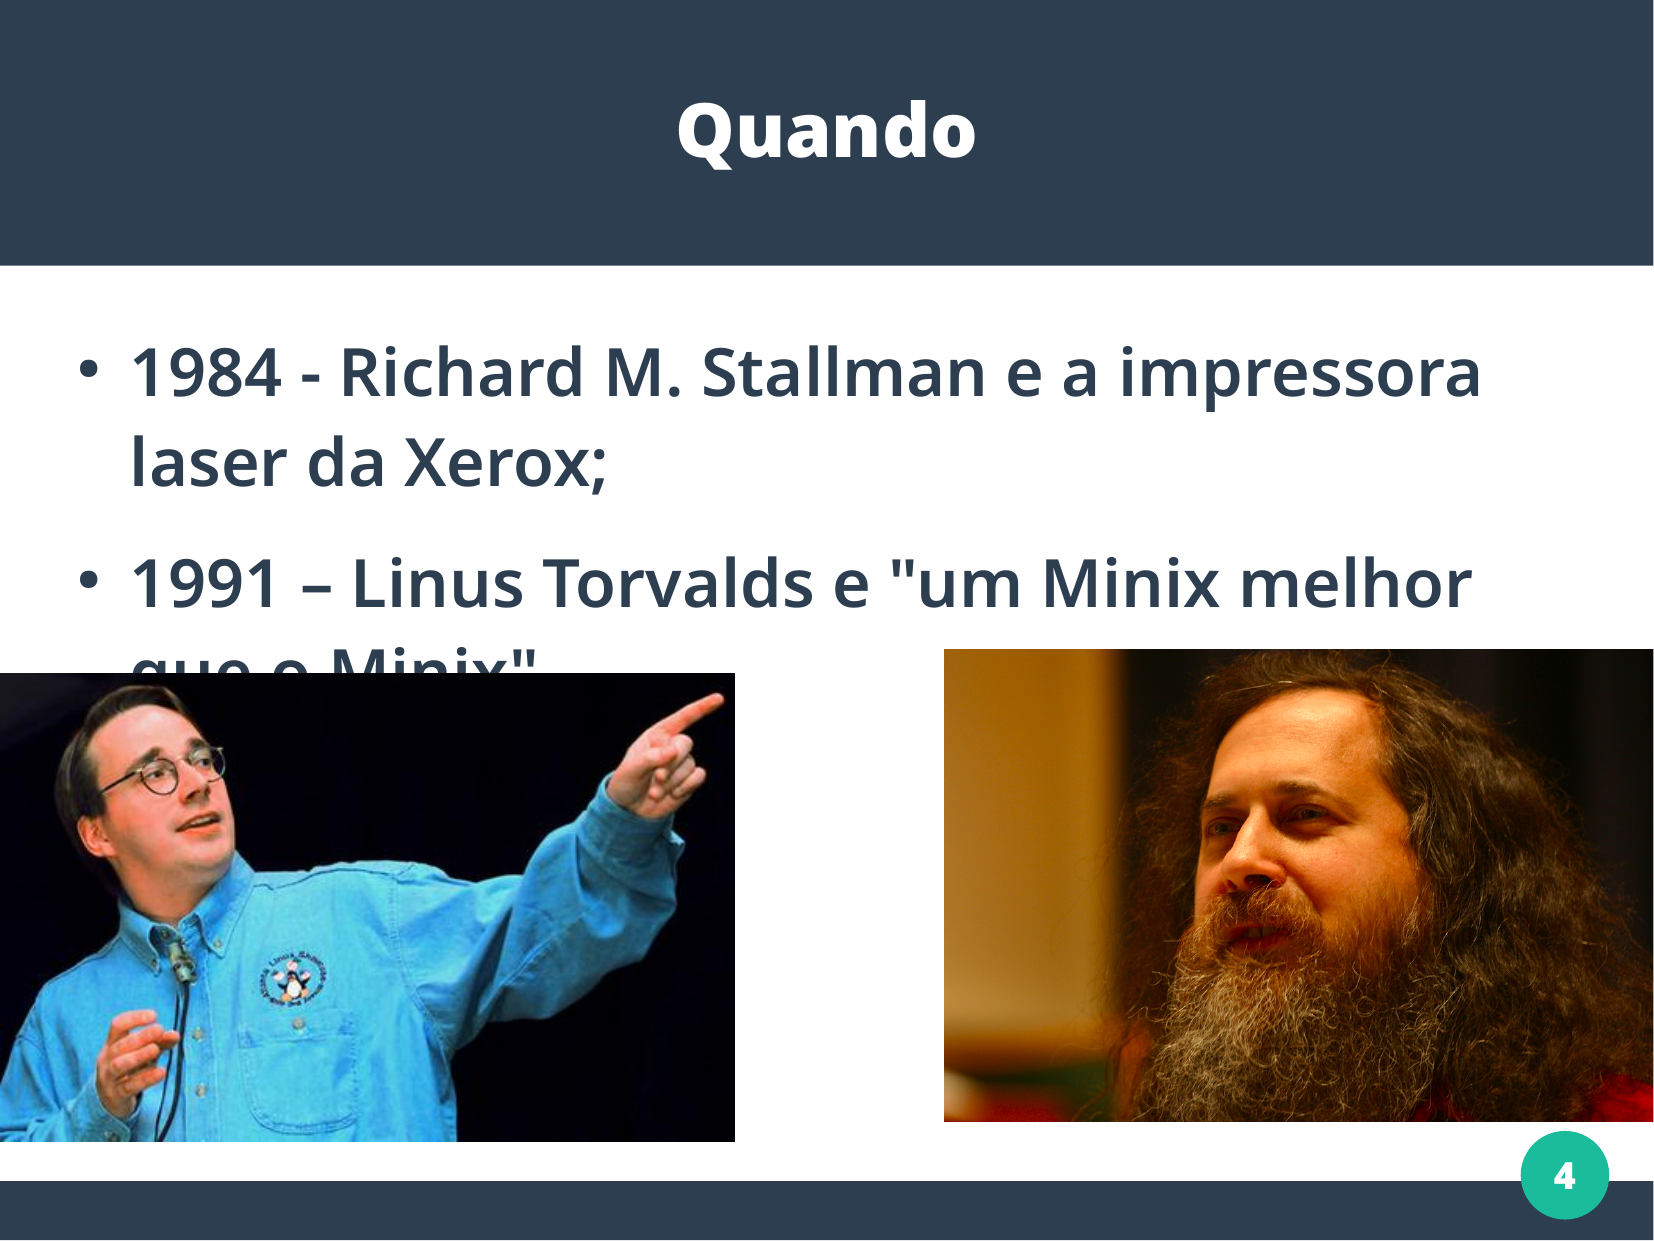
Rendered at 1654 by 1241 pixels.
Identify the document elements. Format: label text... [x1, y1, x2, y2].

list 1984 - Richard M. Stallman e a impressora laser da Xerox; 1991 – Linus Torvalds e "um Minix melhor que o Minix". [59, 324, 1595, 1152]
title Quando [59, 49, 1595, 207]
picture [0, 673, 735, 1142]
picture [944, 649, 1654, 1123]
